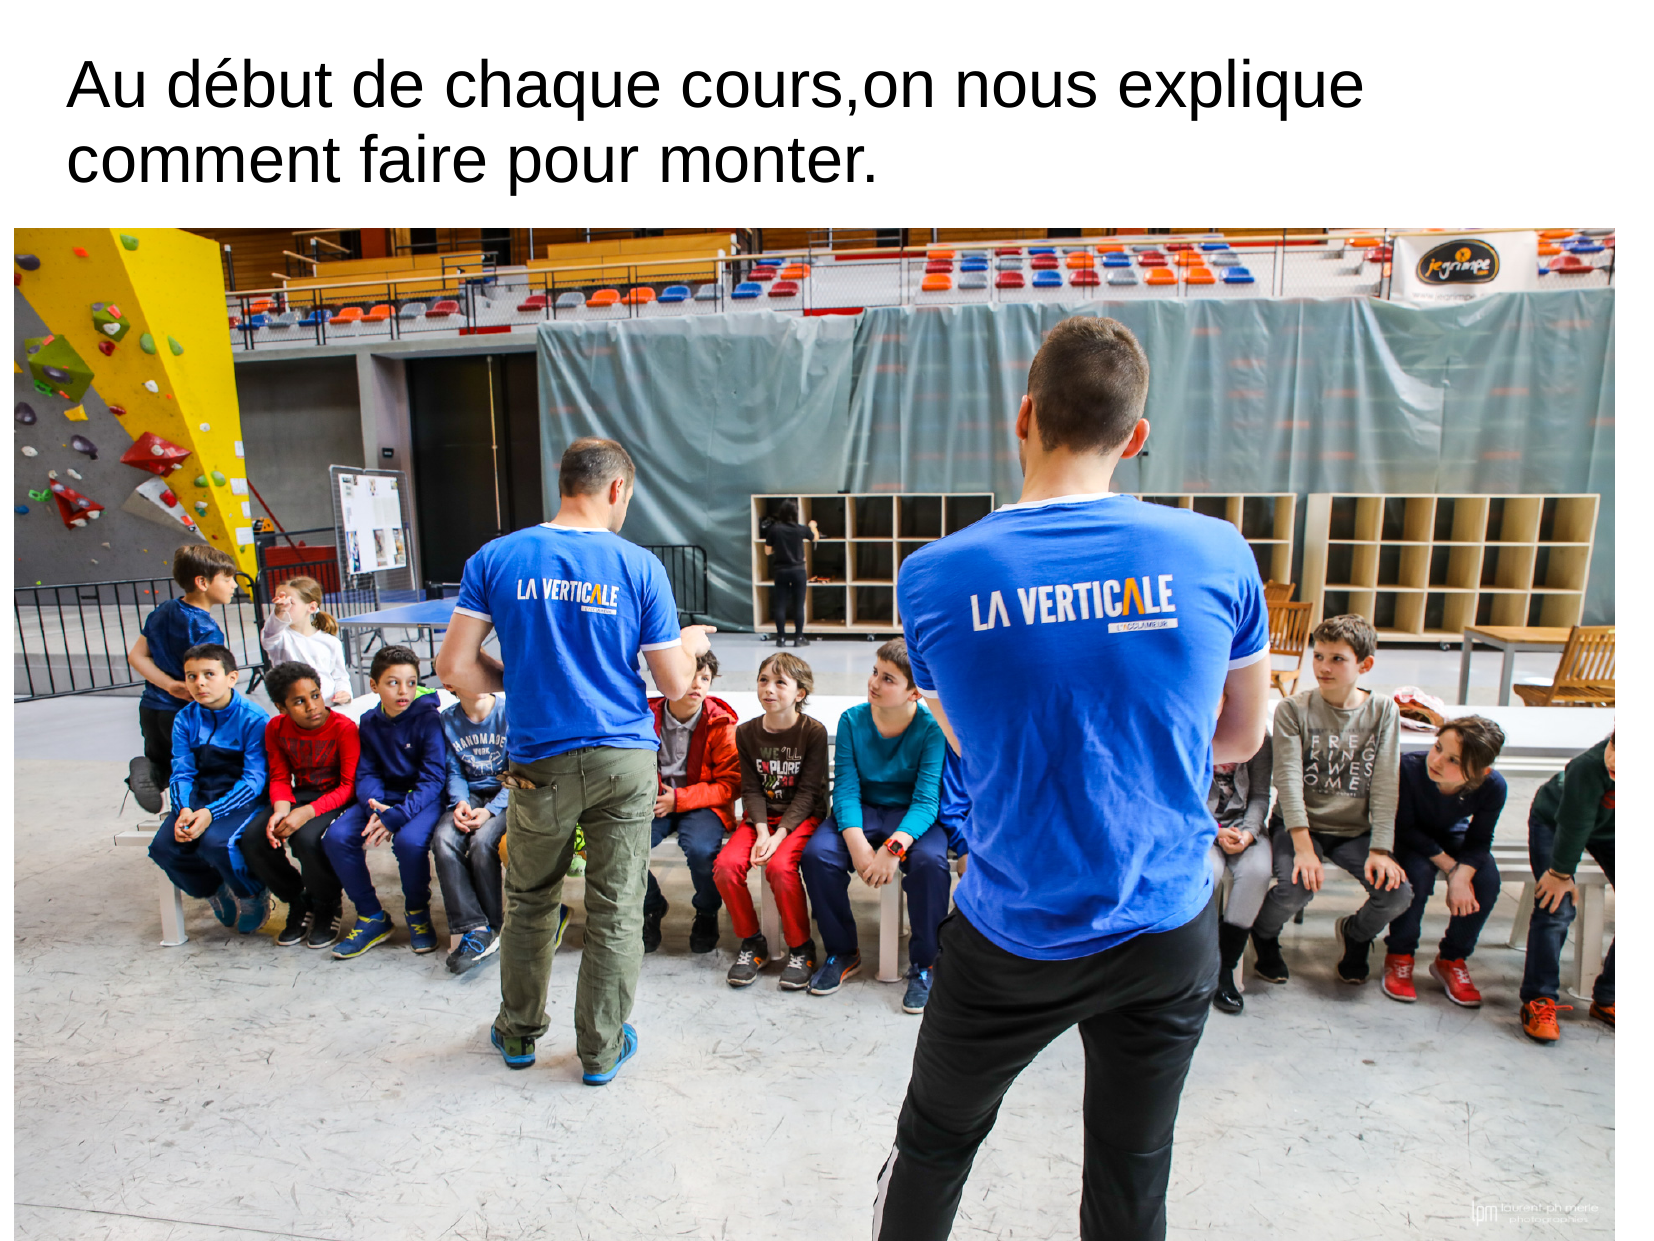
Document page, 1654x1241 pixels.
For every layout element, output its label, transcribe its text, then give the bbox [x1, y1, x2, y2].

text_box Au début de chaque cours,on nous explique comment faire pour monter. [52, 39, 1580, 205]
picture [14, 228, 1615, 1241]
